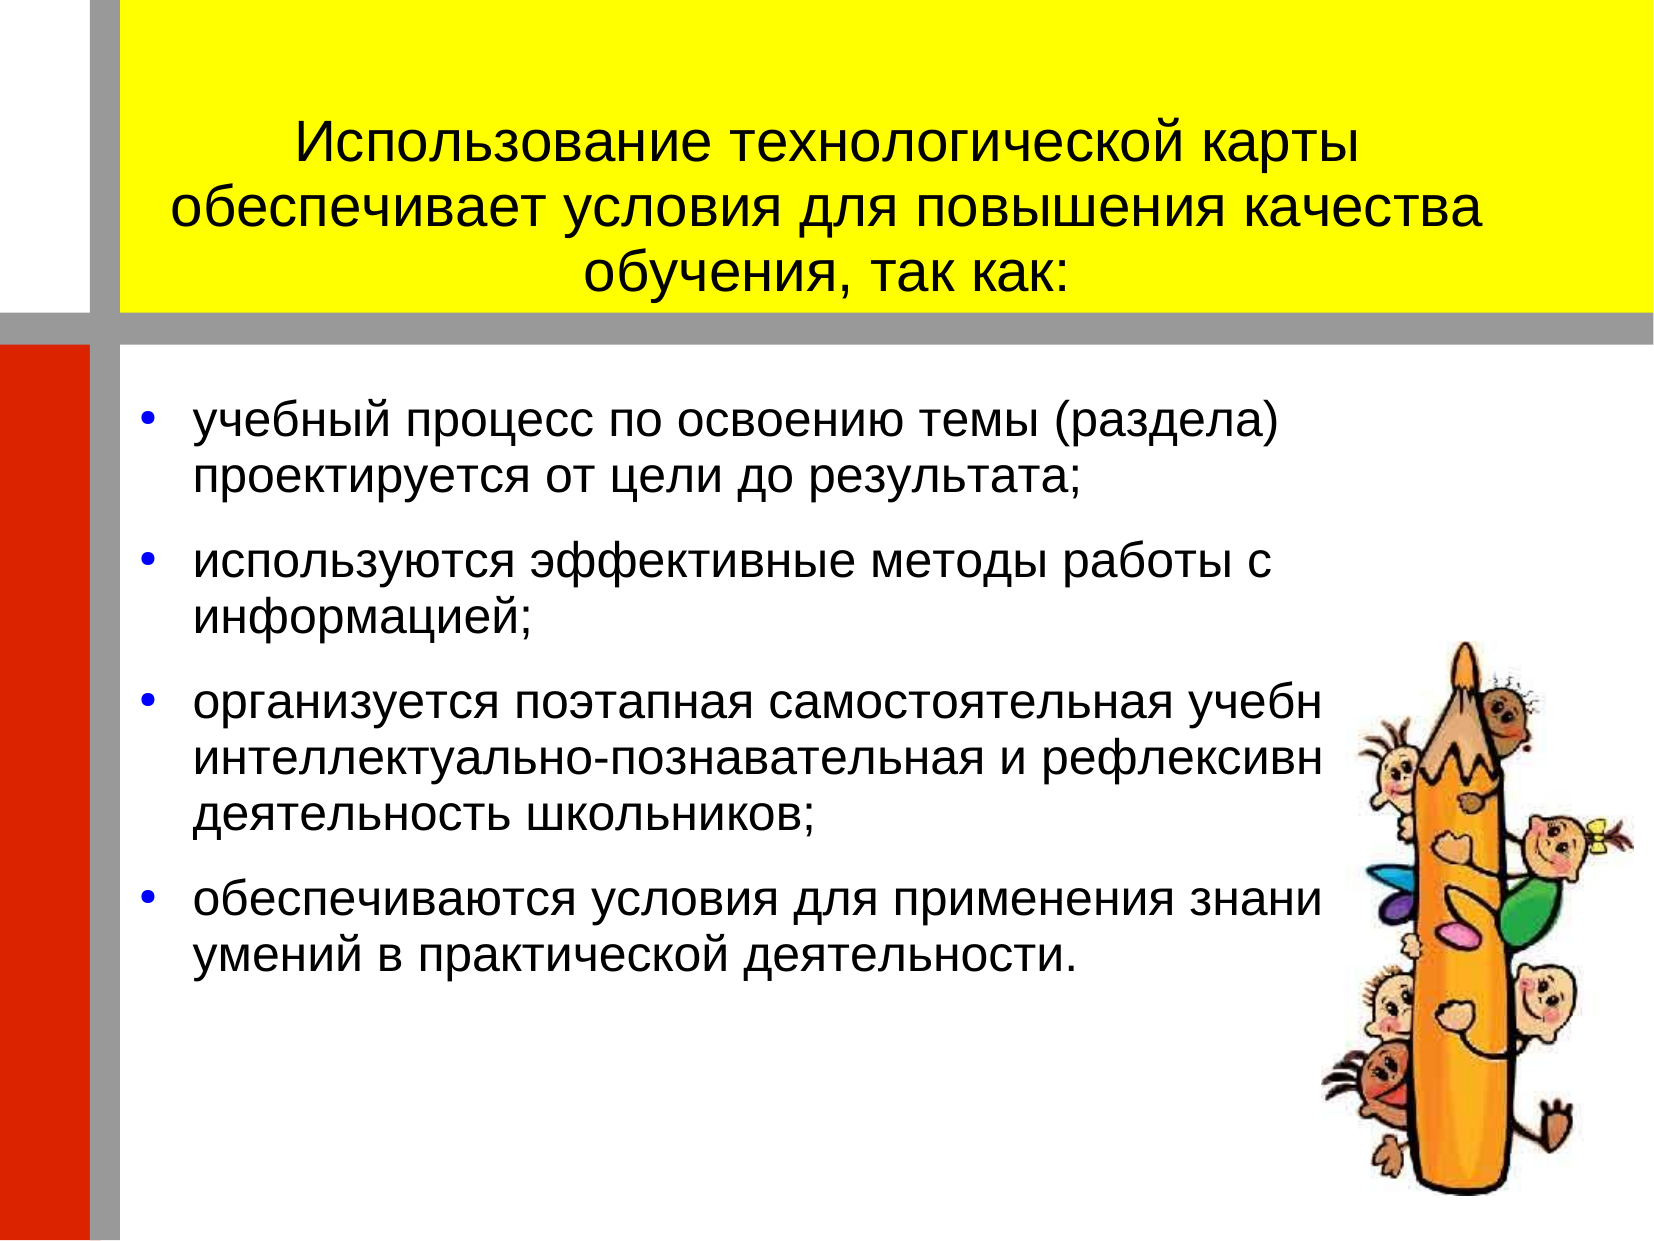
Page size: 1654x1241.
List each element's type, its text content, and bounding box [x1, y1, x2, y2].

list учебный процесс по освоению темы (раздела) проектируется от цели до результата; используются эффективные методы работы с информацией; организуется поэтапная самостоятельная учебная, интеллектуально-познавательная и рефлексивная деятельность школьников; обеспечиваются условия для применения знаний и умений в практической деятельности. [121, 391, 1534, 1127]
title Использование технологической карты обеспечивает условия для повышения качества обучения, так как: [121, 102, 1534, 310]
picture [1321, 641, 1634, 1196]
